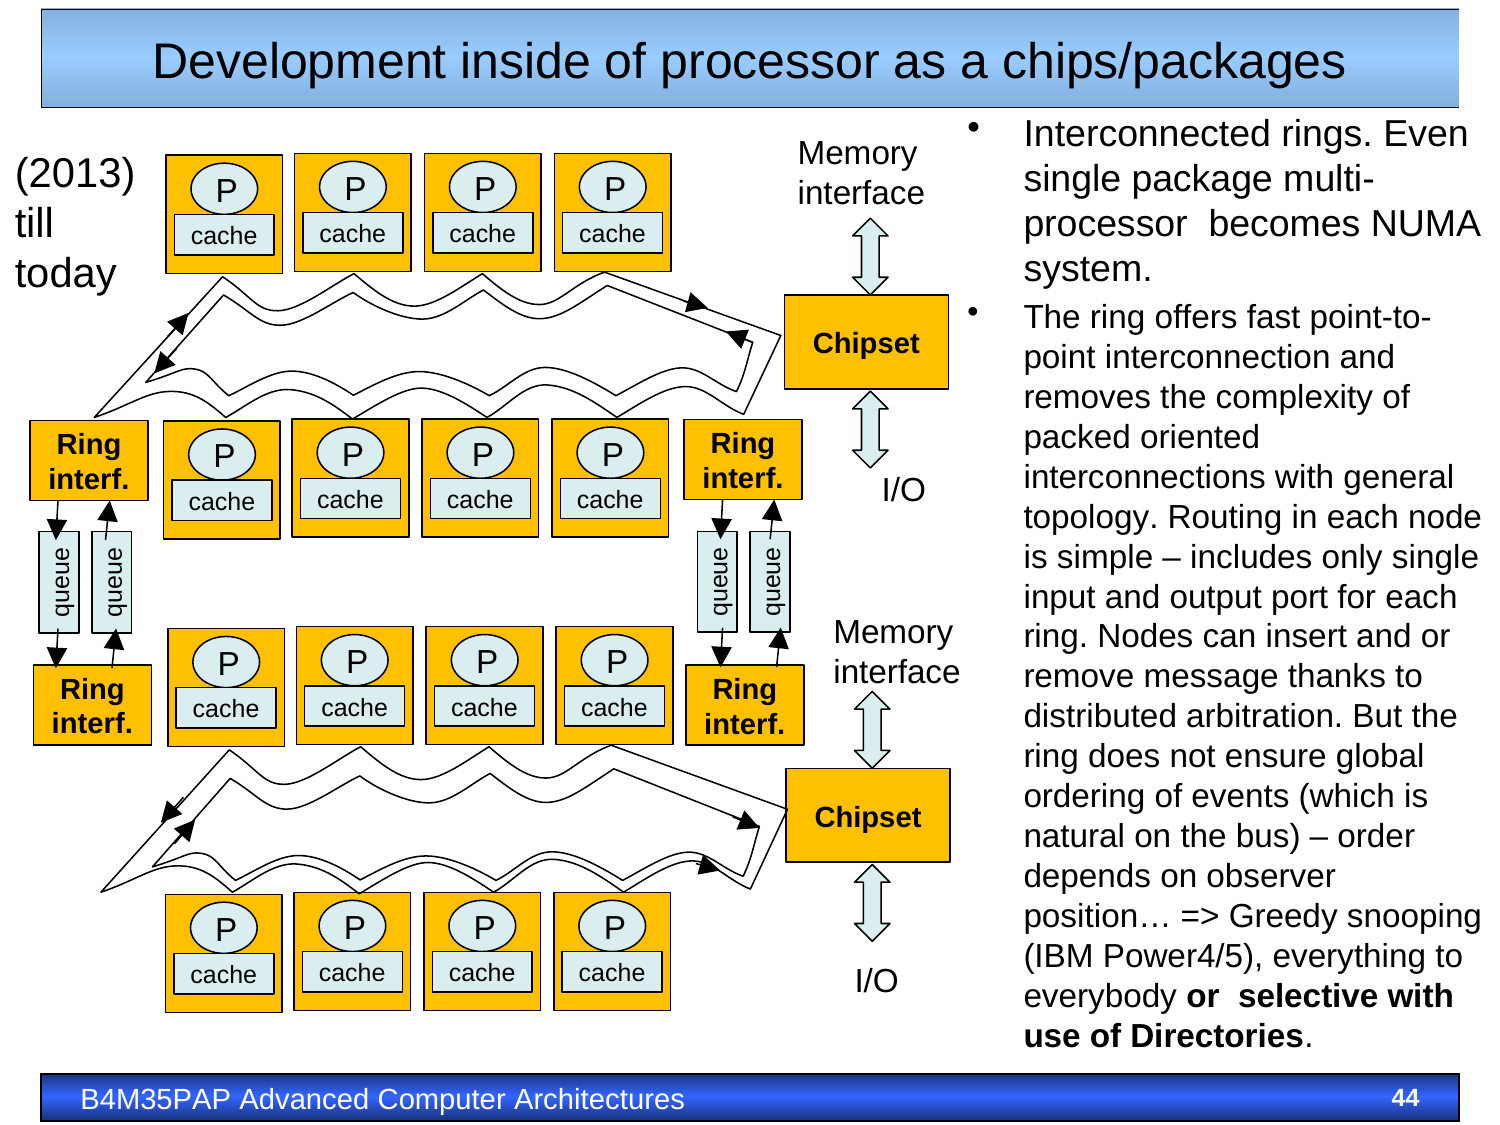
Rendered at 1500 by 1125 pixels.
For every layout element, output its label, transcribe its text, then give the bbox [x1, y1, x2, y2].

text_box queue [91, 531, 132, 634]
text_box [556, 626, 673, 745]
text_box Ring interf. [685, 665, 804, 745]
text_box [683, 301, 708, 308]
text_box Chipset [786, 768, 951, 863]
text_box P [448, 900, 516, 951]
text_box [852, 391, 889, 464]
text_box cache [171, 480, 272, 521]
text_box [163, 421, 281, 540]
text_box [422, 419, 539, 538]
text_box [105, 500, 110, 541]
text_box cache [562, 212, 663, 253]
text_box [165, 155, 283, 274]
text_box P [190, 163, 258, 214]
text_box Chipset [784, 295, 949, 389]
list Interconnected rings. Even single package multi-processor becomes NUMA system. The ring offers fast point-to-point interconnection and removes the complexity of packed oriented interconnections with general topology. Routing in each node is simple – includes only single input and output port for each ring. Nodes can insert and or remove message thanks to distributed arbitration. But the ring does not ensure global ordering of events (which is natural on the bus) – order depends on observer position… => Greedy snooping (IBM Power4/5), everything to everybody or selective with use of Directories. [952, 101, 1500, 1073]
text_box [167, 628, 285, 747]
text_box [293, 892, 411, 1011]
text_box cache [432, 212, 533, 253]
text_box cache [562, 951, 663, 992]
text_box [296, 626, 413, 745]
text_box P [192, 636, 260, 687]
text_box cache [430, 478, 531, 519]
text_box [292, 419, 409, 538]
text_box P [188, 428, 256, 480]
text_box P [190, 902, 258, 953]
text_box [732, 816, 760, 828]
text_box [852, 219, 889, 295]
text_box [770, 499, 775, 540]
text_box P [321, 634, 389, 685]
text_box [553, 892, 671, 1011]
text_box I/O [839, 951, 1041, 1007]
text_box P [578, 900, 646, 951]
title Development inside of processor as a chips/packages [41, 8, 1459, 108]
text_box queue [750, 531, 790, 633]
text_box [854, 864, 890, 942]
text_box Ring interf. [30, 420, 149, 501]
text_box P [579, 161, 647, 212]
text_box cache [300, 478, 401, 519]
text_box P [317, 427, 384, 478]
text_box cache [174, 214, 275, 255]
text_box cache [302, 951, 403, 992]
text_box Memory interface [818, 603, 1020, 698]
text_box I/O [866, 461, 1068, 516]
text_box cache [560, 478, 661, 519]
text_box Ring interf. [33, 664, 152, 745]
text_box [426, 626, 543, 745]
text_box P [449, 161, 517, 212]
text_box [154, 348, 177, 374]
text_box cache [173, 953, 274, 994]
text_box cache [432, 951, 533, 992]
text_box Memory interface [782, 123, 984, 219]
text_box P [447, 427, 514, 478]
text_box cache [176, 687, 277, 729]
text_box [165, 894, 283, 1013]
text_box [424, 153, 542, 272]
text_box P [319, 161, 387, 212]
text_box queue [39, 531, 79, 634]
text_box P [577, 427, 644, 478]
text_box (2013) till today [200, 279, 254, 304]
text_box [854, 698, 890, 769]
text_box cache [302, 212, 403, 253]
text_box [423, 892, 541, 1011]
text_box [554, 153, 671, 272]
text_box [167, 312, 189, 337]
text_box [160, 797, 184, 823]
text_box [551, 419, 669, 538]
text_box cache [304, 685, 405, 727]
text_box [695, 863, 721, 871]
text_box cache [564, 685, 665, 727]
text_box (2013) till today [0, 138, 254, 304]
text_box P [581, 634, 648, 685]
text_box P [319, 900, 386, 951]
text_box cache [434, 685, 535, 727]
text_box P [451, 634, 519, 685]
text_box [725, 331, 753, 343]
text_box [294, 153, 412, 272]
text_box Ring interf. [684, 419, 803, 500]
text_box [776, 627, 781, 668]
text_box [111, 628, 117, 669]
text_box queue [697, 531, 738, 633]
